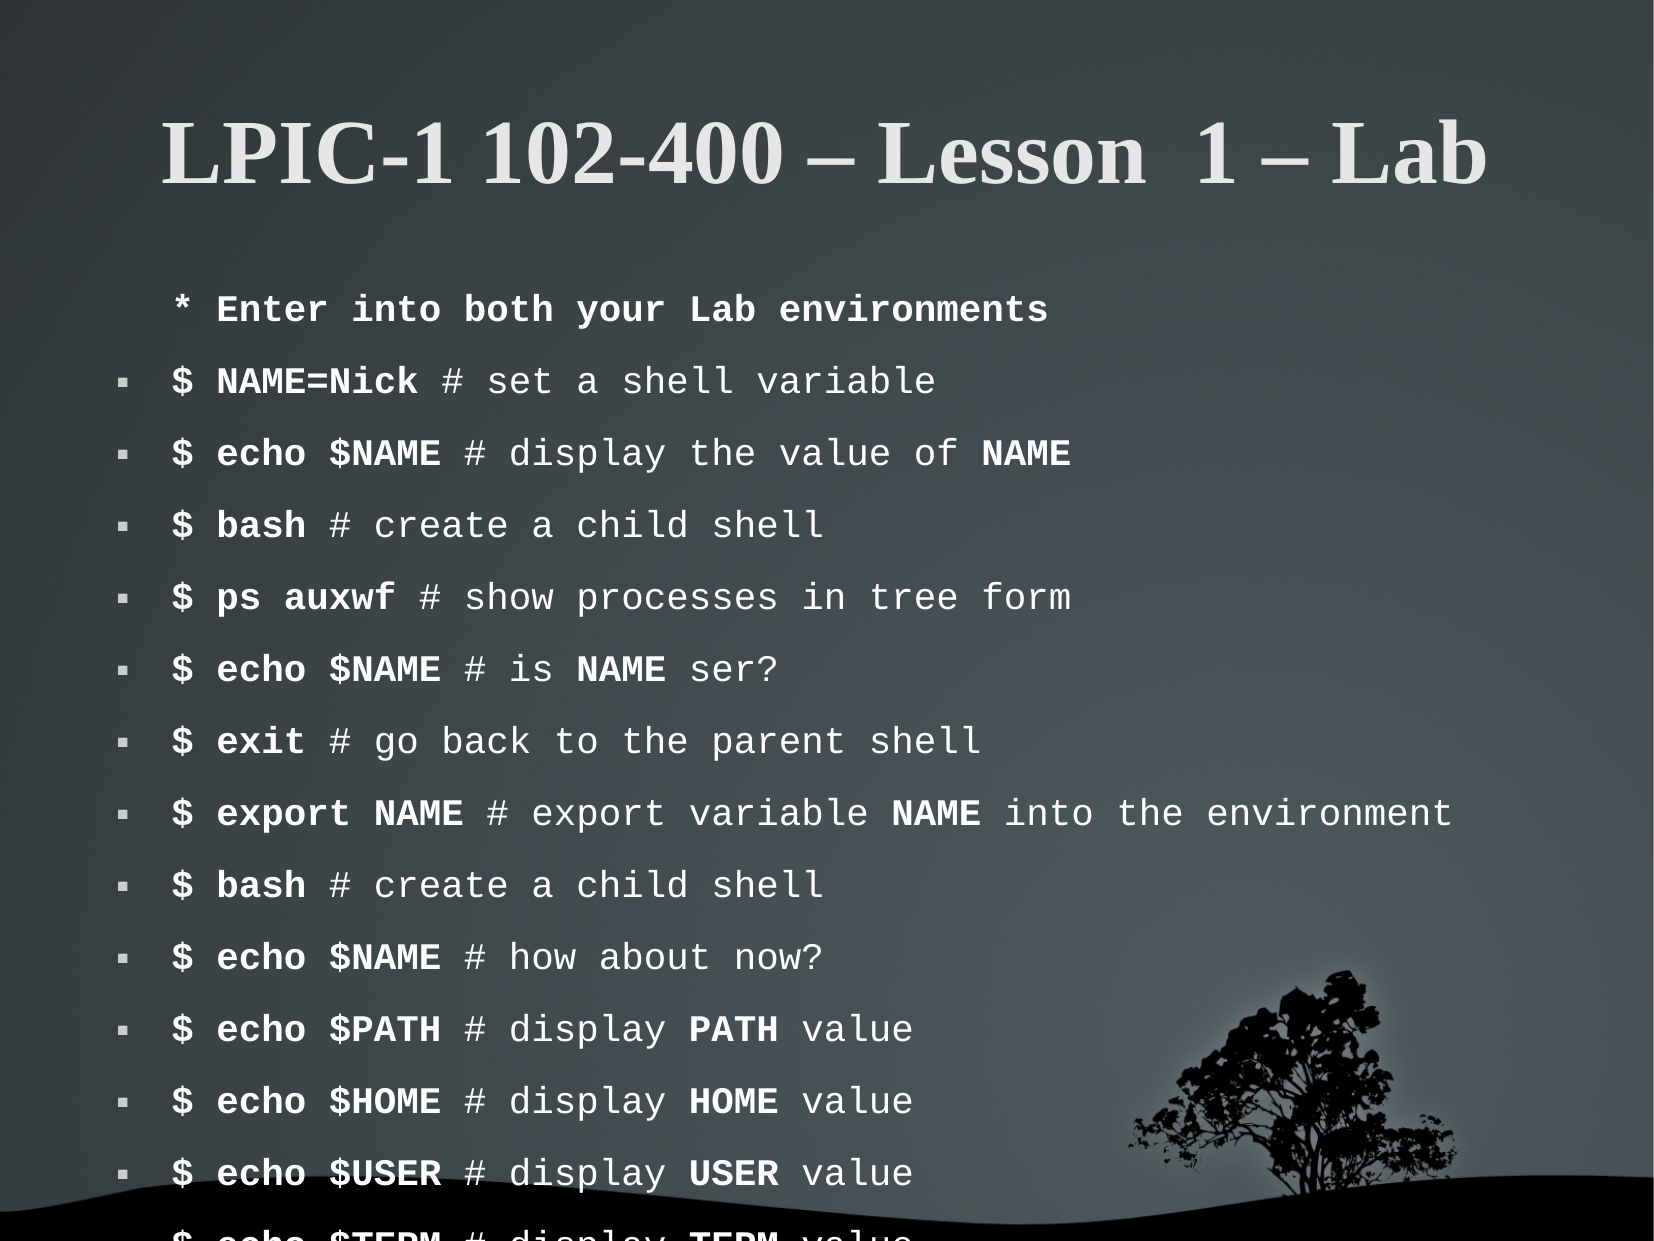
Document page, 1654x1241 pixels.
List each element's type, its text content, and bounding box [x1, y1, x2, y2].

list * Enter into both your Lab environments $ NAME=Nick # set a shell variable $ echo $NAME # display the value of NAME $ bash # create a child shell $ ps auxwf # show processes in tree form $ echo $NAME # is NAME ser? $ exit # go back to the parent shell $ export NAME # export variable NAME into the environment $ bash # create a child shell $ echo $NAME # how about now? $ echo $PATH # display PATH value $ echo $HOME # display HOME value $ echo $USER # display USER value $ echo $TERM # display TERM value [82, 290, 1571, 1115]
title LPIC-1 102-400 – Lesson 1 – Lab [82, 49, 1571, 257]
picture [0, 0, 1654, 1241]
